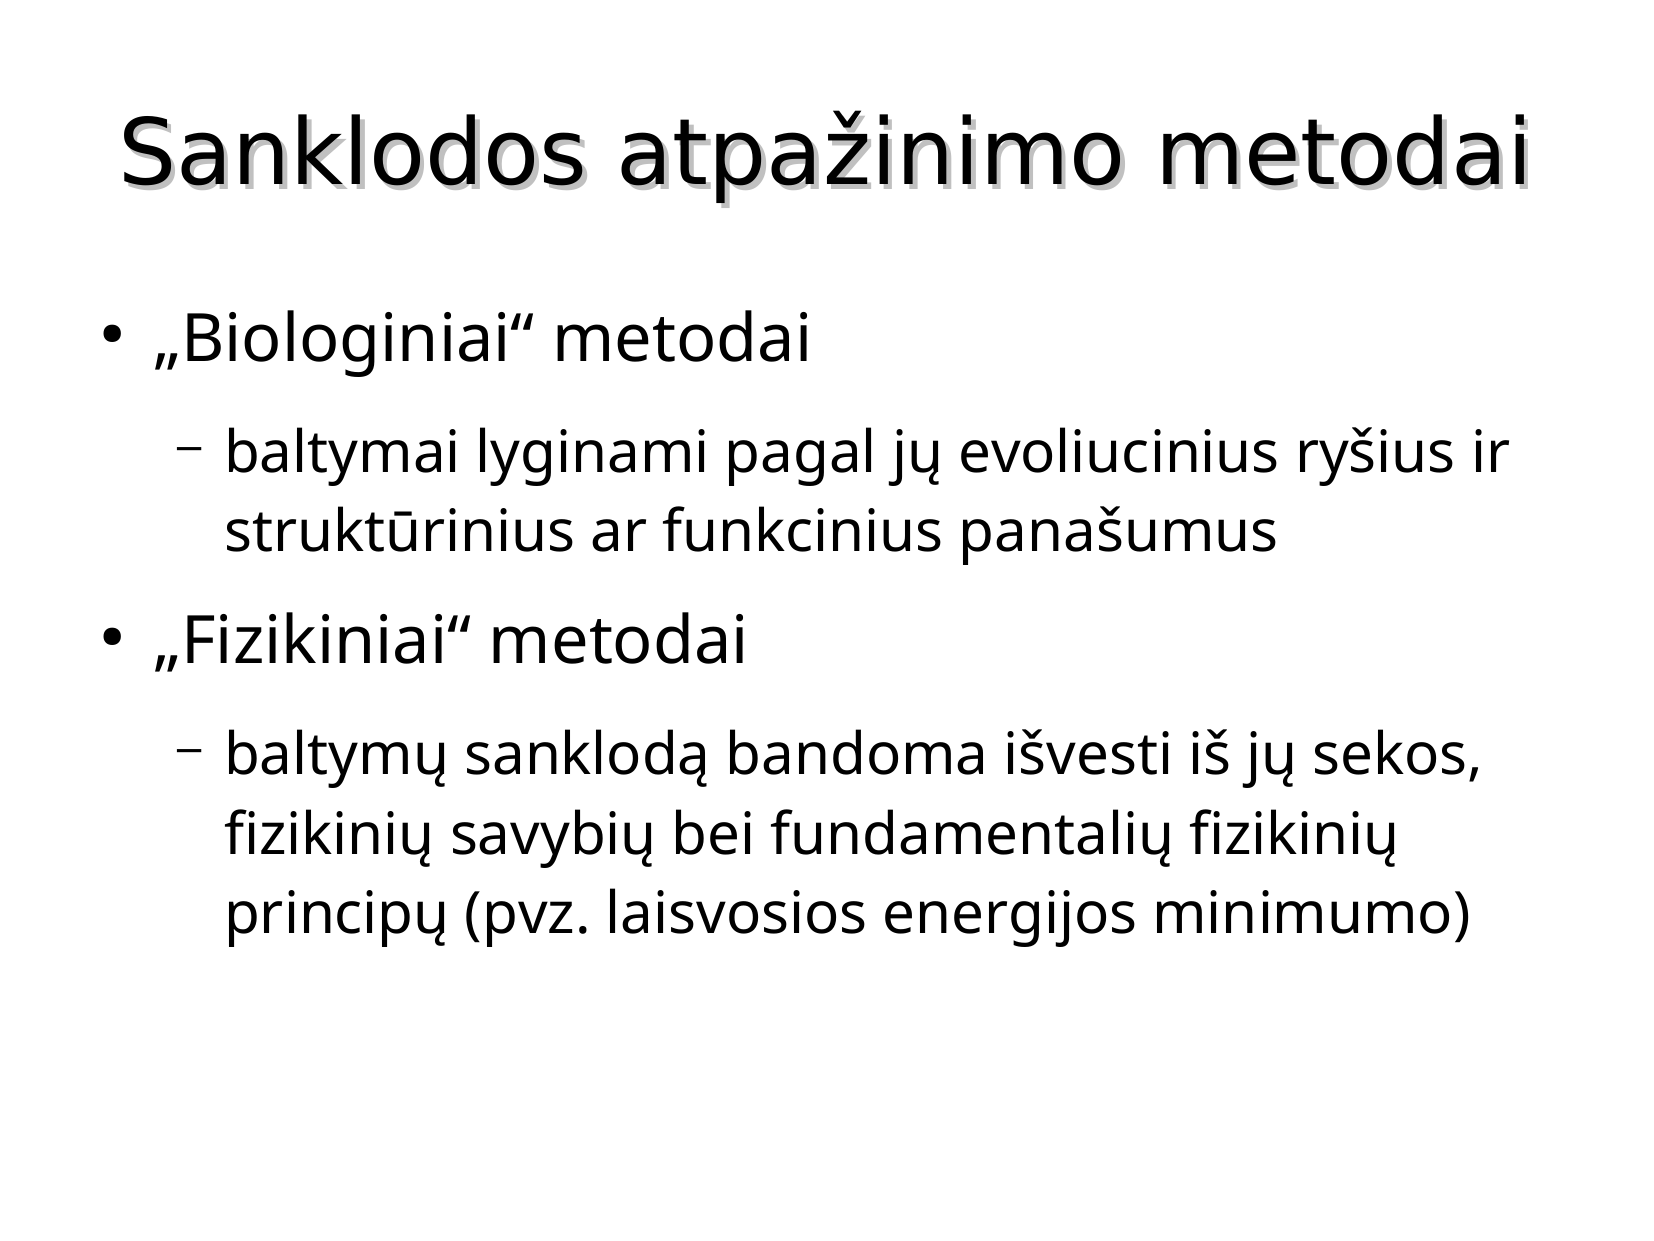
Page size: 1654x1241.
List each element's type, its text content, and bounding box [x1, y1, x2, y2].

list „Biologiniai“ metodai baltymai lyginami pagal jų evoliucinius ryšius ir struktūrinius ar funkcinius panašumus „Fizikiniai“ metodai baltymų sanklodą bandoma išvesti iš jų sekos, fizikinių savybių bei fundamentalių fizikinių principų (pvz. laisvosios energijos minimumo) [82, 290, 1571, 1094]
title Sanklodos atpažinimo metodai [82, 56, 1571, 250]
